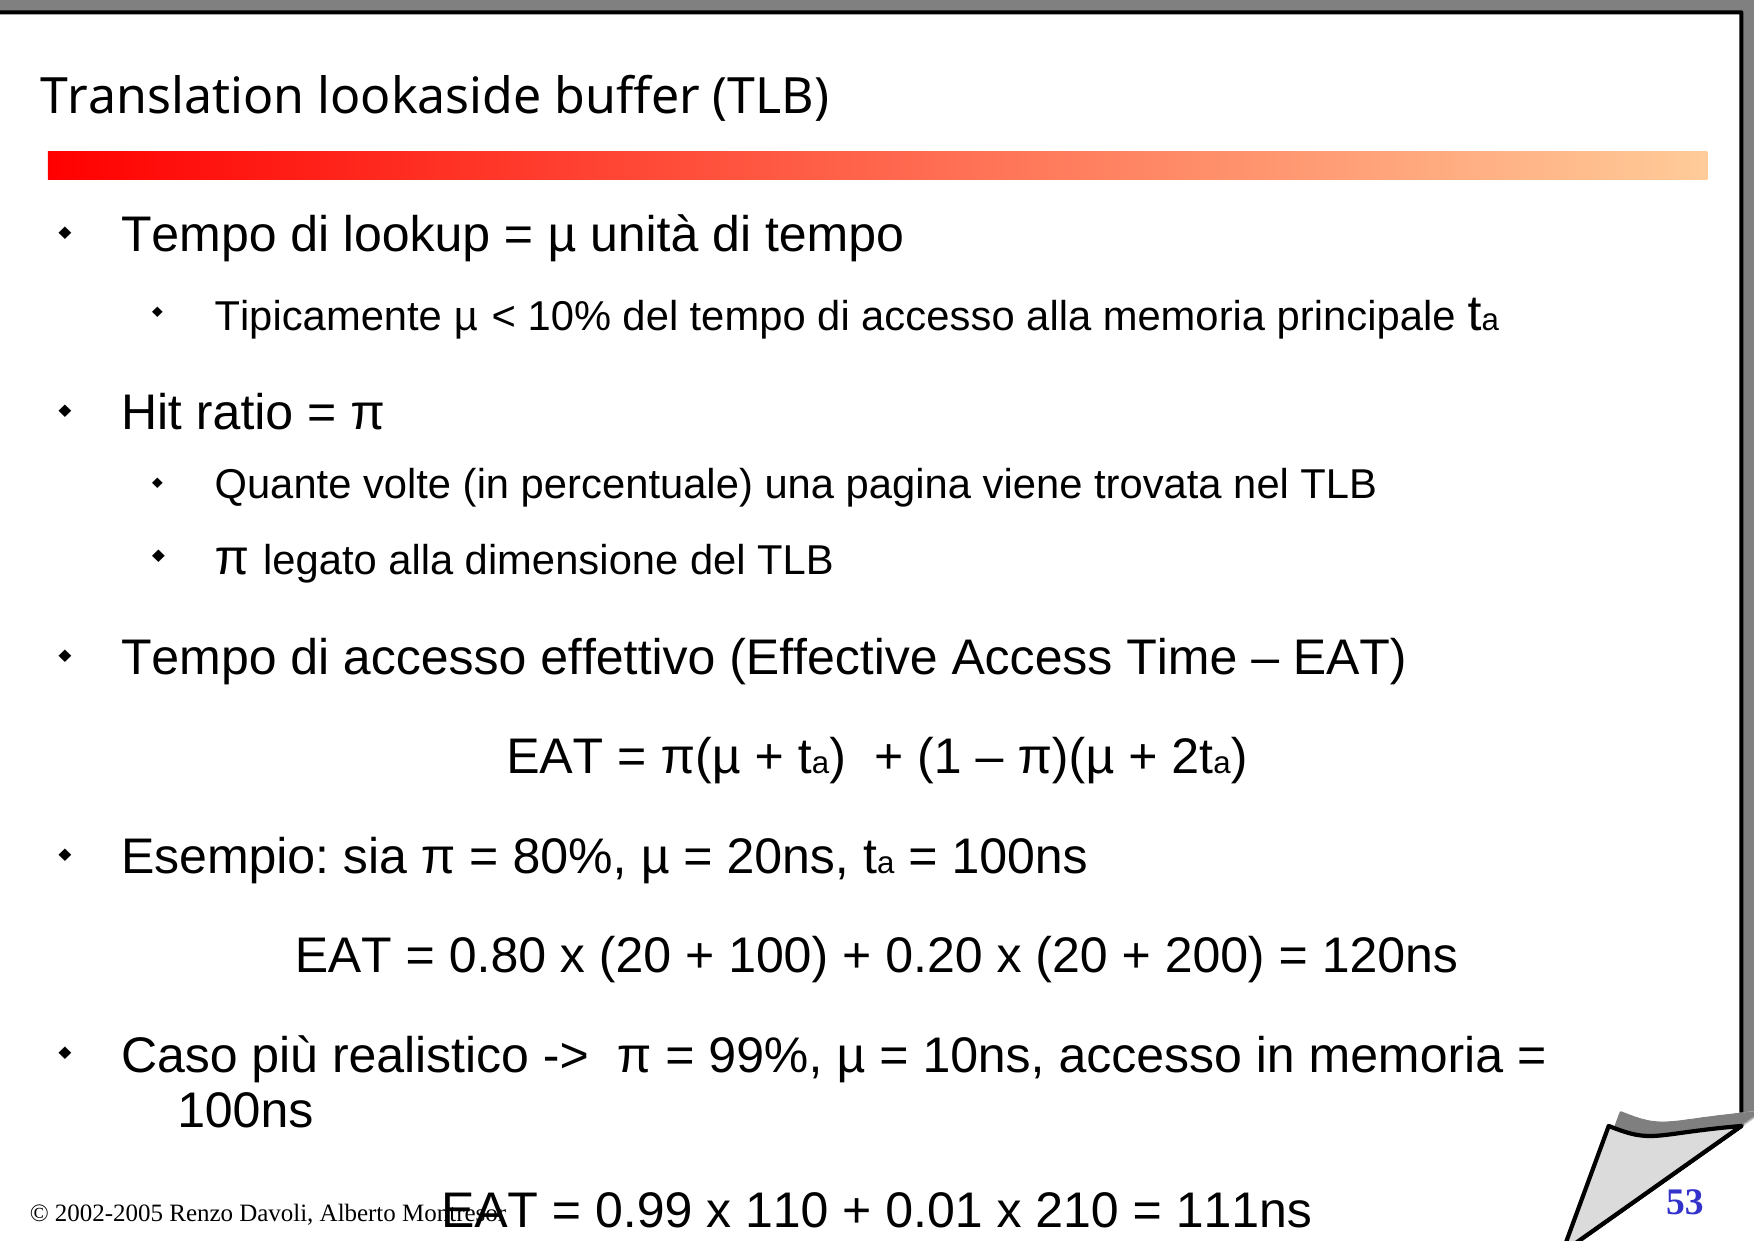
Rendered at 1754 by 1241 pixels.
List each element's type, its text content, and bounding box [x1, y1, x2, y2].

text_box MMU [750, 152, 754, 179]
title Translation lookaside buffer (TLB) [40, 49, 1714, 144]
list Tempo di lookup = µ unità di tempo Tipicamente µ < 10% del tempo di accesso alla memoria principale ta Hit ratio = π Quante volte (in percentuale) una pagina viene trovata nel TLB π legato alla dimensione del TLB Tempo di accesso effettivo (Effective Access Time – EAT) EAT = π(µ + ta) + (1 – π)(µ + 2ta) Esempio: sia π = 80%, µ = 20ns, ta = 100ns EAT = 0.80 x (20 + 100) + 0.20 x (20 + 200) = 120ns Caso più realistico -> π = 99%, µ = 10ns, accesso in memoria = 100ns EAT = 0.99 x 110 + 0.01 x 210 = 111ns [58, 206, 1696, 1217]
